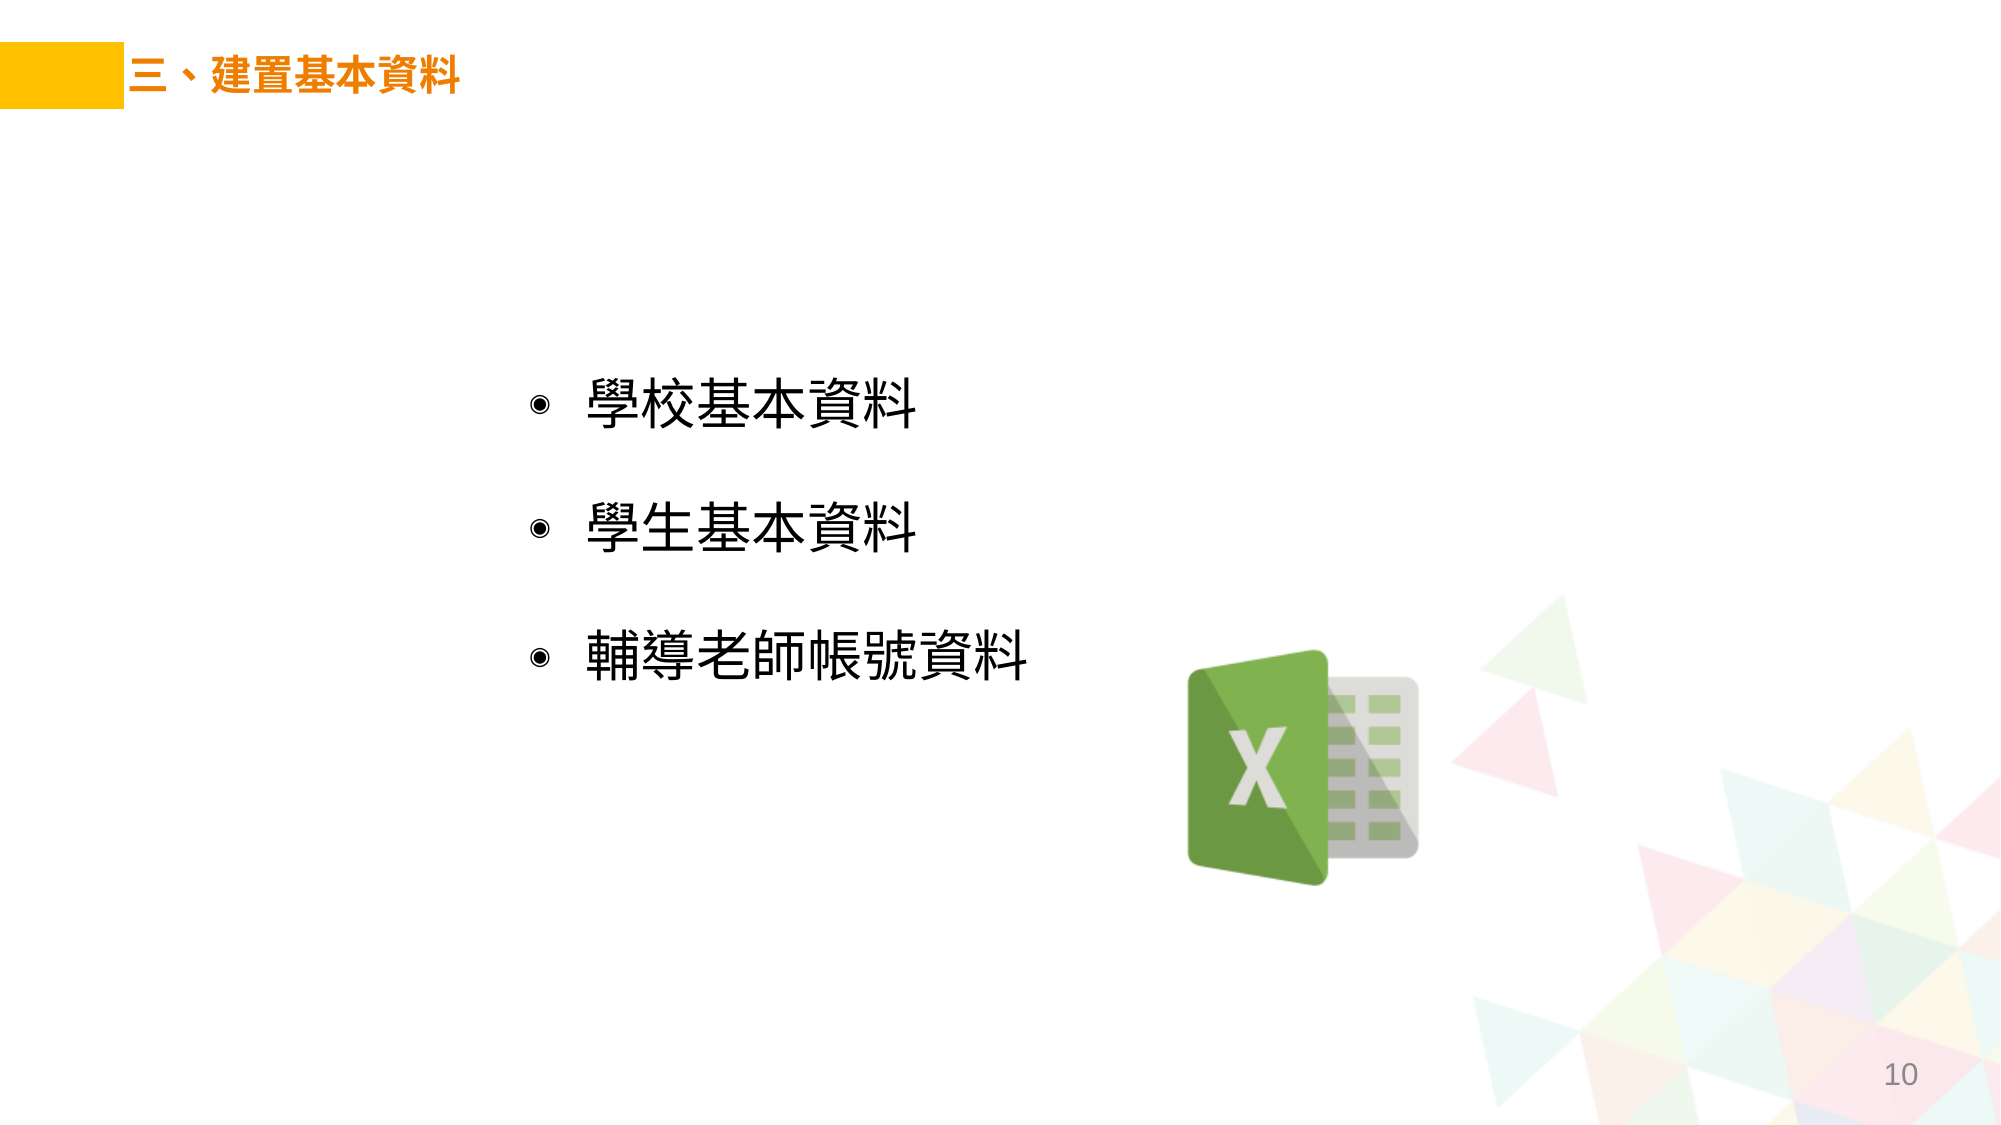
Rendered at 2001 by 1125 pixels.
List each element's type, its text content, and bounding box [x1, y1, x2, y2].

list 學生基本資料 [476, 485, 964, 613]
picture [1168, 627, 1439, 903]
text_box [0, 42, 124, 109]
text_box 10 [1868, 1038, 1989, 1125]
list 學校基本資料 [476, 361, 1113, 1045]
list 輔導老師帳號資料 [476, 613, 1059, 779]
text_box 三、建置基本資料 [112, 41, 538, 108]
